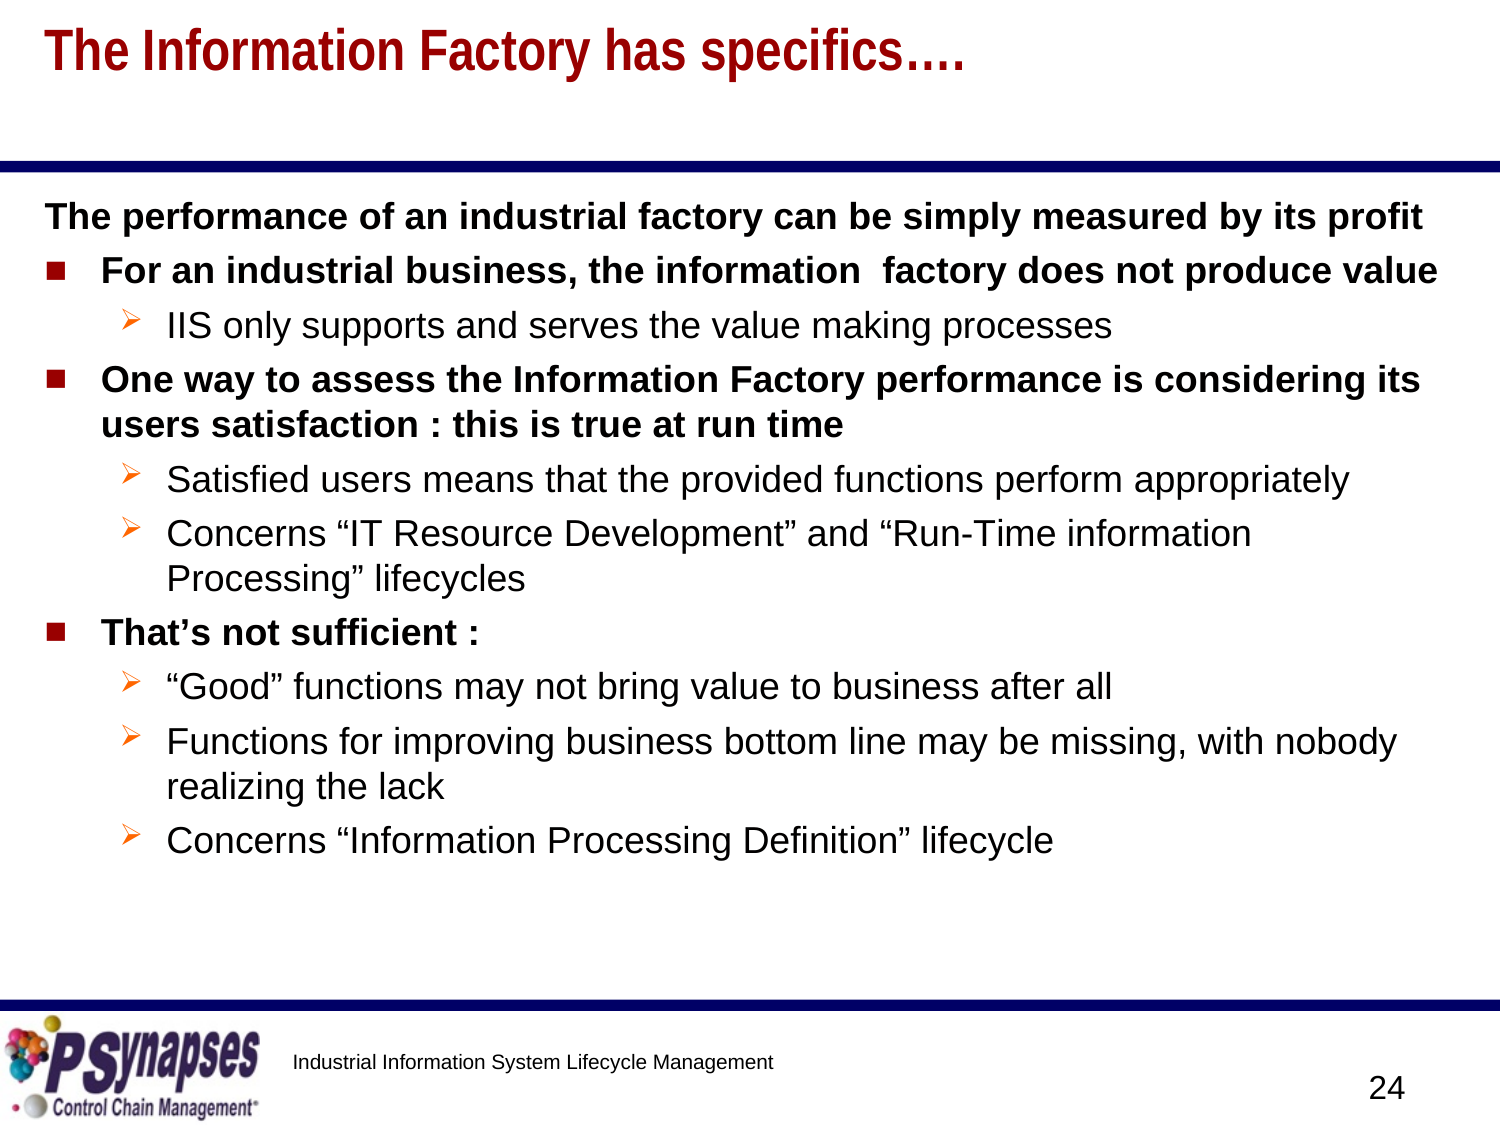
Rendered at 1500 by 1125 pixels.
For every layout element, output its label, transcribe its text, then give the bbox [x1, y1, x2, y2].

picture [0, 1011, 260, 1125]
title The Information Factory has specifics…. [29, 12, 1471, 138]
list The performance of an industrial factory can be simply measured by its profit For an industrial business, the information factory does not produce value IIS only supports and serves the value making processes One way to assess the Information Factory performance is considering its users satisfaction : this is true at run time Satisfied users means that the provided functions perform appropriately Concerns “IT Resource Development” and “Run-Time information Processing” lifecycles That’s not sufficient : “Good” functions may not bring value to business after all Functions for improving business bottom line may be missing, with nobody realizing the lack Concerns “Information Processing Definition” lifecycle [29, 184, 1471, 988]
